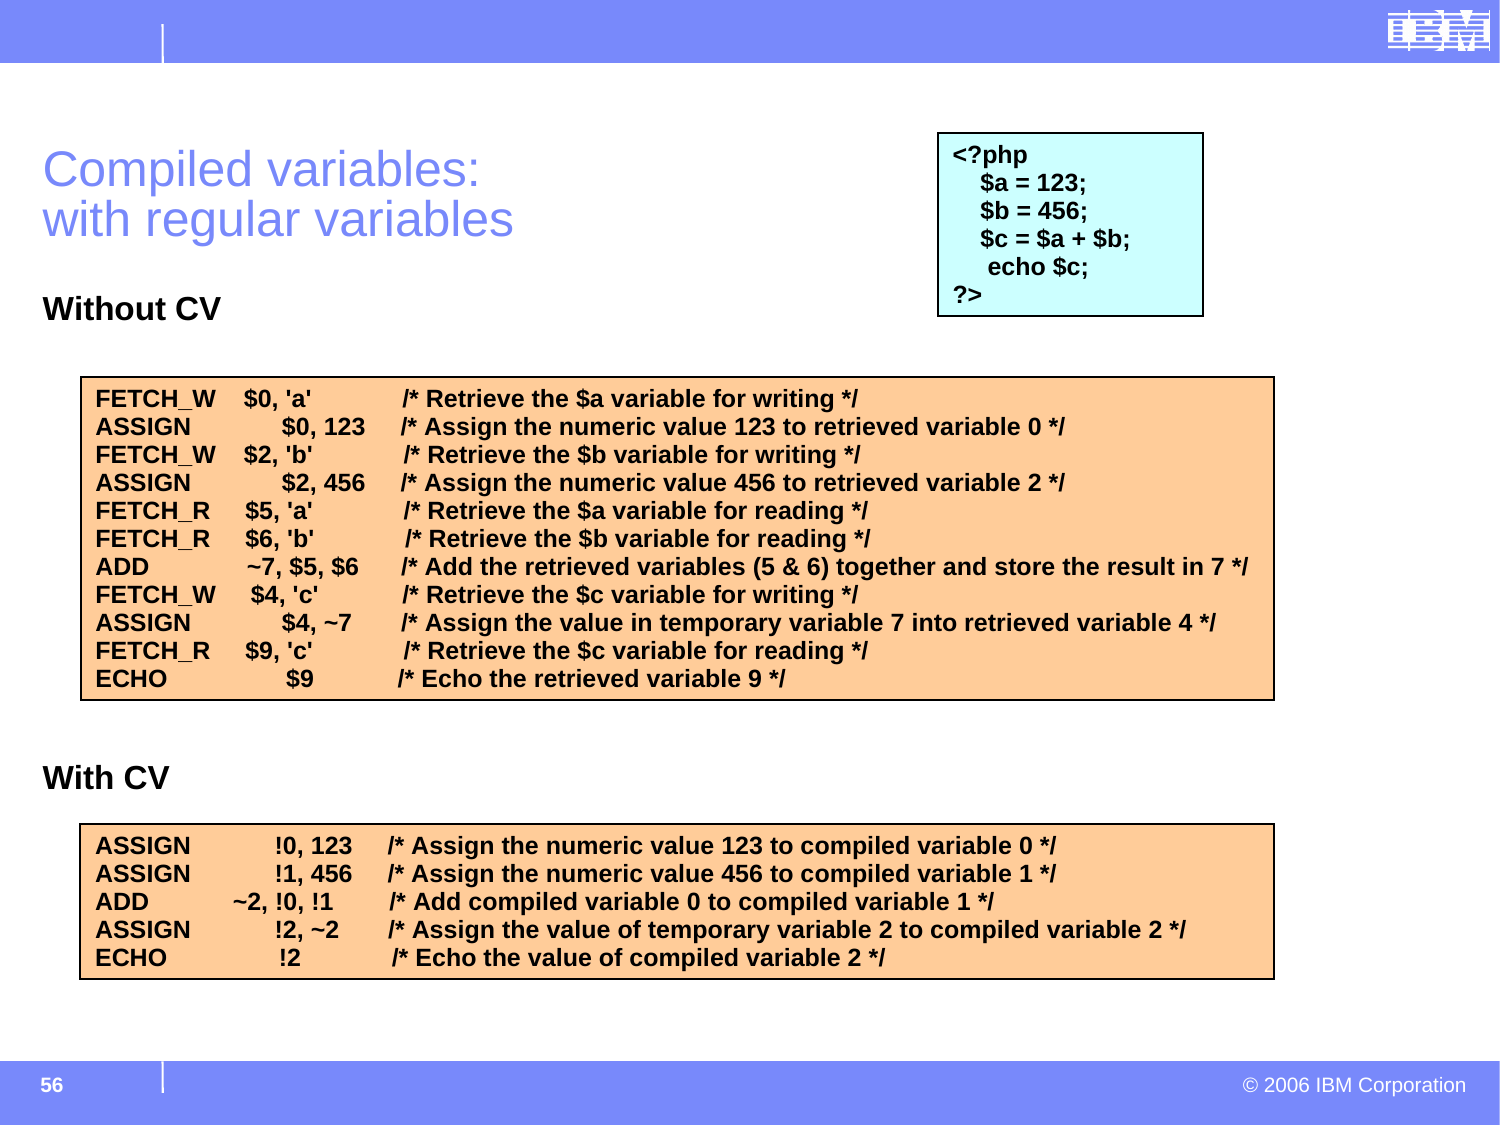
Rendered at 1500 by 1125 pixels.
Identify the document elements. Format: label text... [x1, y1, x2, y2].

text_box FETCH_W $0, 'a' /* Retrieve the $a variable for writing */ ASSIGN $0, 123 /* Assign the numeric value 123 to retrieved variable 0 */ FETCH_W $2, 'b' /* Retrieve the $b variable for writing */ ASSIGN $2, 456 /* Assign the numeric value 456 to retrieved variable 2 */ FETCH_R $5, 'a' /* Retrieve the $a variable for reading */ FETCH_R $6, 'b' /* Retrieve the $b variable for reading */ ADD ~7, $5, $6 /* Add the retrieved variables (5 & 6) together and store the result in 7 */ FETCH_W $4, 'c' /* Retrieve the $c variable for writing */ ASSIGN $4, ~7 /* Assign the value in temporary variable 7 into retrieved variable 4 */ FETCH_R $9, 'c' /* Retrieve the $c variable for reading */ ECHO $9 /* Echo the retrieved variable 9 */ [80, 376, 1274, 701]
text_box With CV [27, 752, 185, 805]
text_box Compiled variables: with regular variables [27, 126, 599, 255]
text_box <?php $a = 123; $b = 456; $c = $a + $b; echo $c; ?> [937, 132, 1203, 317]
text_box Without CV [27, 283, 237, 336]
text_box ASSIGN !0, 123 /* Assign the numeric value 123 to compiled variable 0 */ ASSIGN !1, 456 /* Assign the numeric value 456 to compiled variable 1 */ ADD ~2, !0, !1 /* Add compiled variable 0 to compiled variable 1 */ ASSIGN !2, ~2 /* Assign the value of temporary variable 2 to compiled variable 2 */ ECHO !2 /* Echo the value of compiled variable 2 */ [80, 823, 1274, 980]
